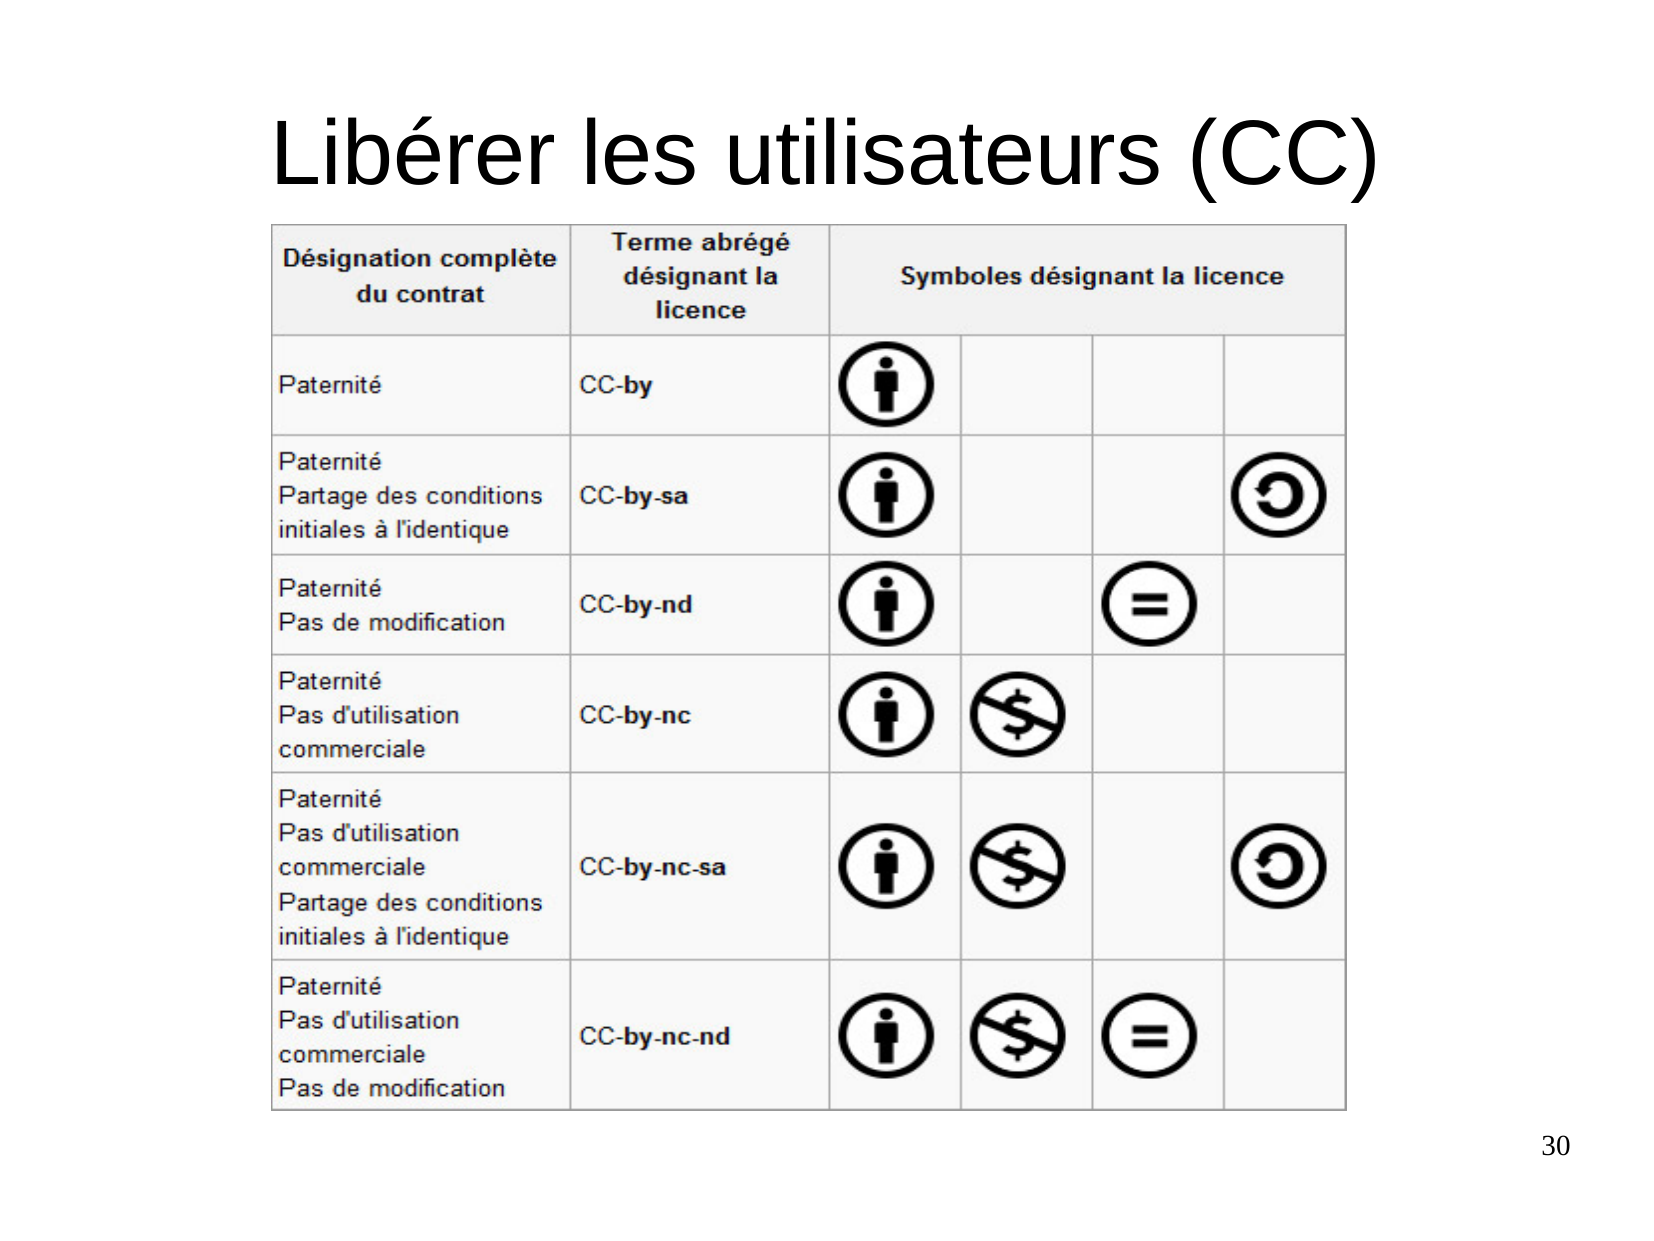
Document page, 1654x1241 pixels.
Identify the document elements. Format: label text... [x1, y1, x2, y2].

picture [271, 224, 1347, 1111]
title Libérer les utilisateurs (CC) [82, 49, 1571, 257]
